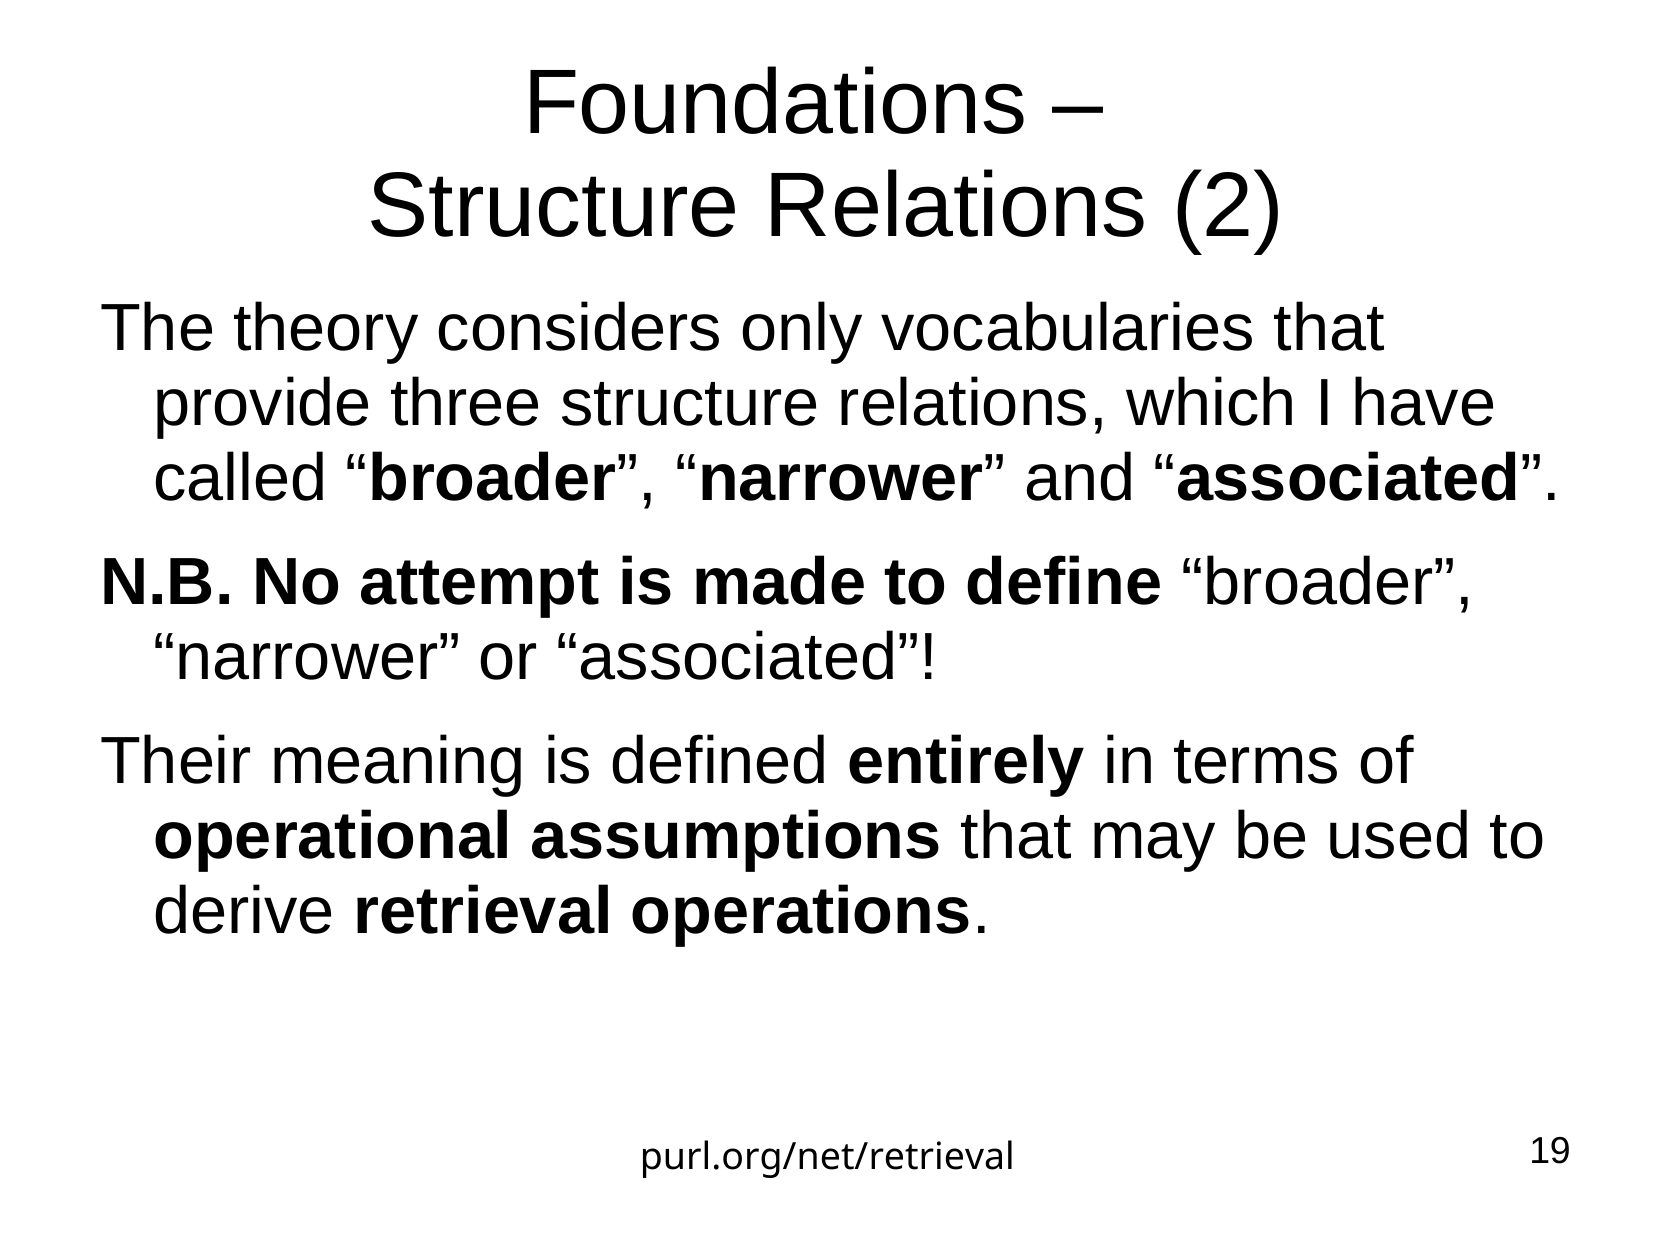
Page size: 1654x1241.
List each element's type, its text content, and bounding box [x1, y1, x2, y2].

list The theory considers only vocabularies that provide three structure relations, which I have called “broader”, “narrower” and “associated”. N.B. No attempt is made to define “broader”, “narrower” or “associated”! Their meaning is defined entirely in terms of operational assumptions that may be used to derive retrieval operations. [82, 290, 1571, 1109]
title Foundations – Structure Relations (2) [82, 49, 1571, 257]
